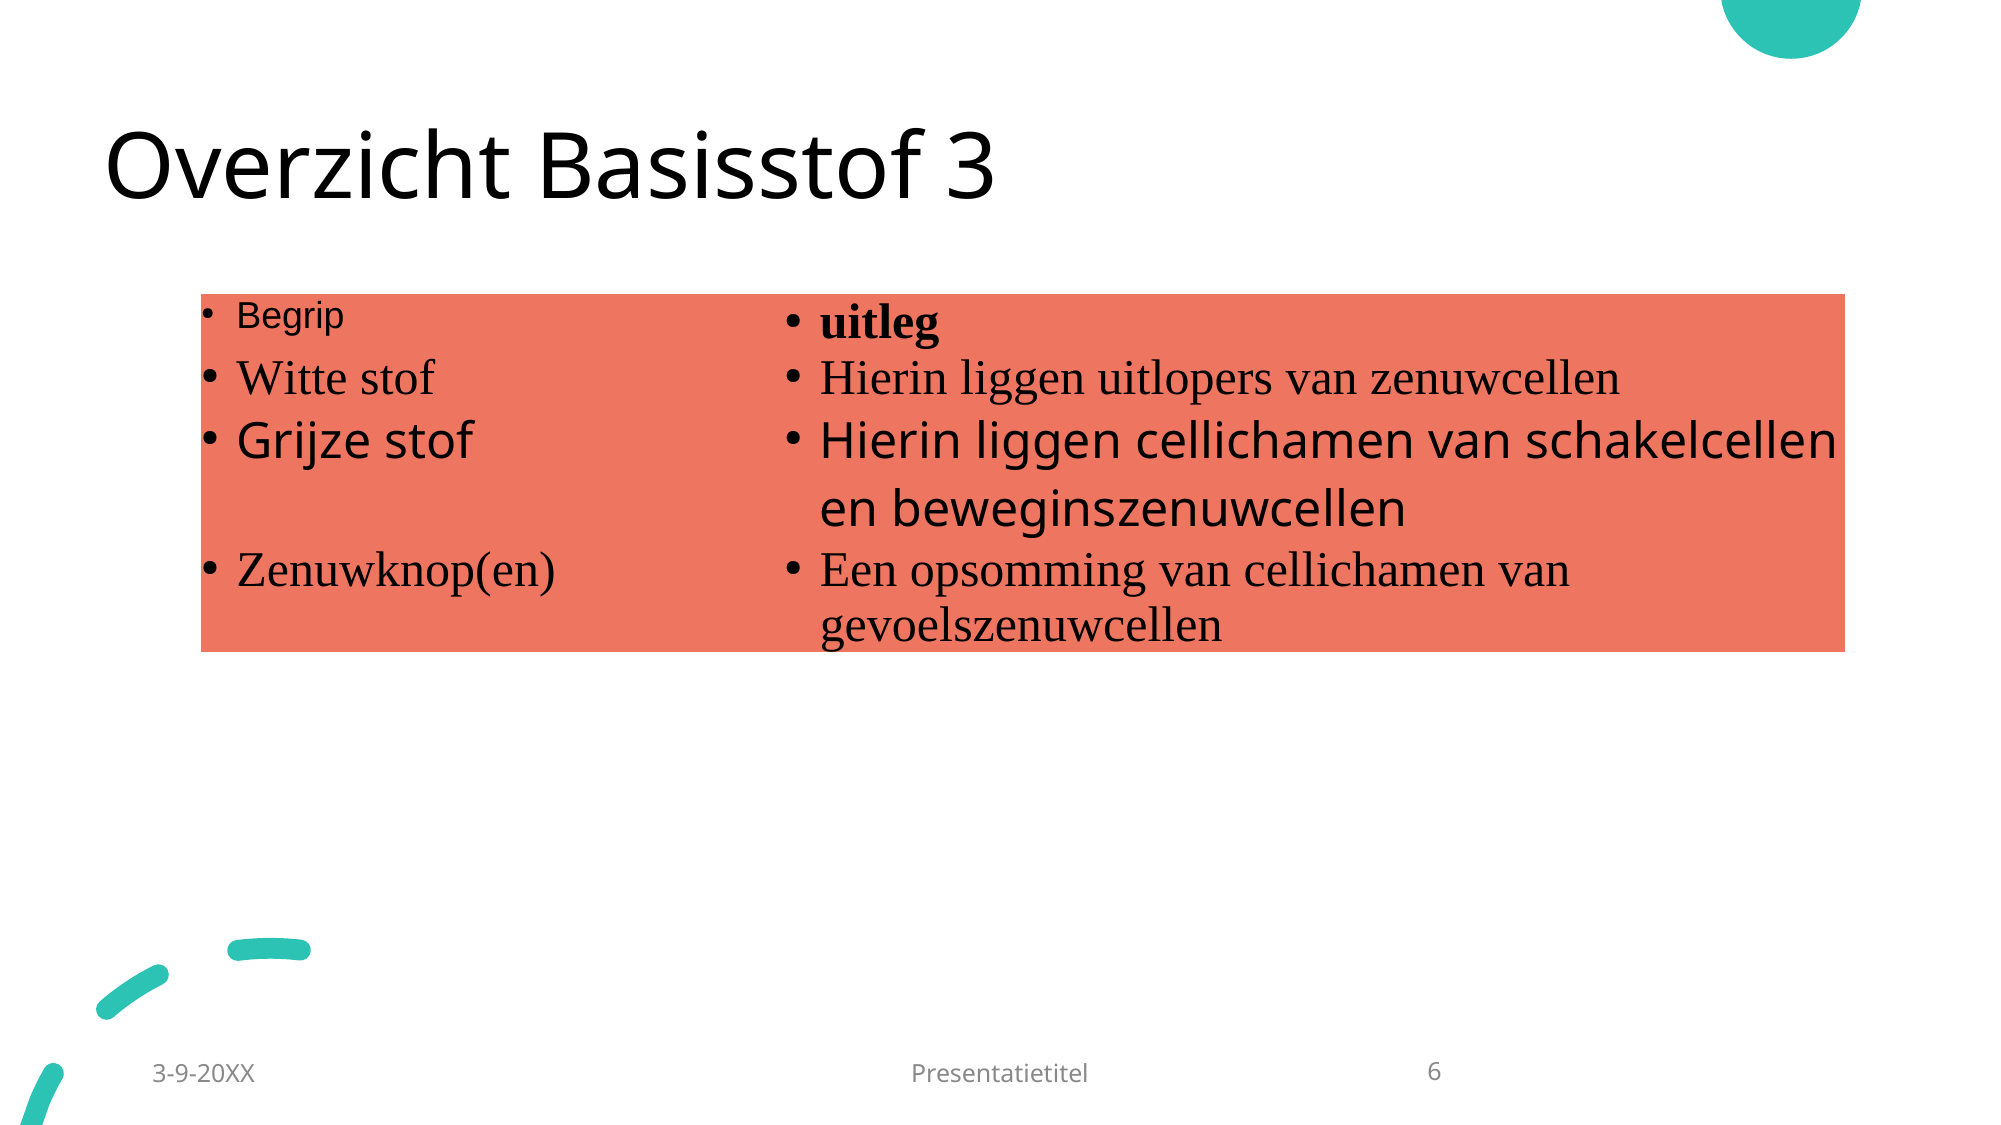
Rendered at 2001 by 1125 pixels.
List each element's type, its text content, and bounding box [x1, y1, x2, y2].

table_cell Hierin liggen cellichamen van schakelcellen en beweginszenuwcellen [784, 405, 1845, 542]
table_cell Zenuwknop(en) [201, 542, 784, 652]
table_header Begrip [201, 294, 784, 350]
text_box Presentatietitel [662, 1042, 1338, 1103]
table_cell Grijze stof [201, 405, 784, 542]
table_cell Hierin liggen uitlopers van zenuwcellen [784, 350, 1845, 405]
text_box ‹nr.› [1412, 1042, 1863, 1103]
title Overzicht Basisstof 3 [88, 59, 1814, 278]
table_cell Witte stof [201, 350, 784, 405]
text_box 3-9-20XX [137, 1042, 588, 1103]
table_cell Een opsomming van cellichamen van gevoelszenuwcellen [784, 542, 1845, 652]
table_header uitleg [784, 294, 1845, 350]
